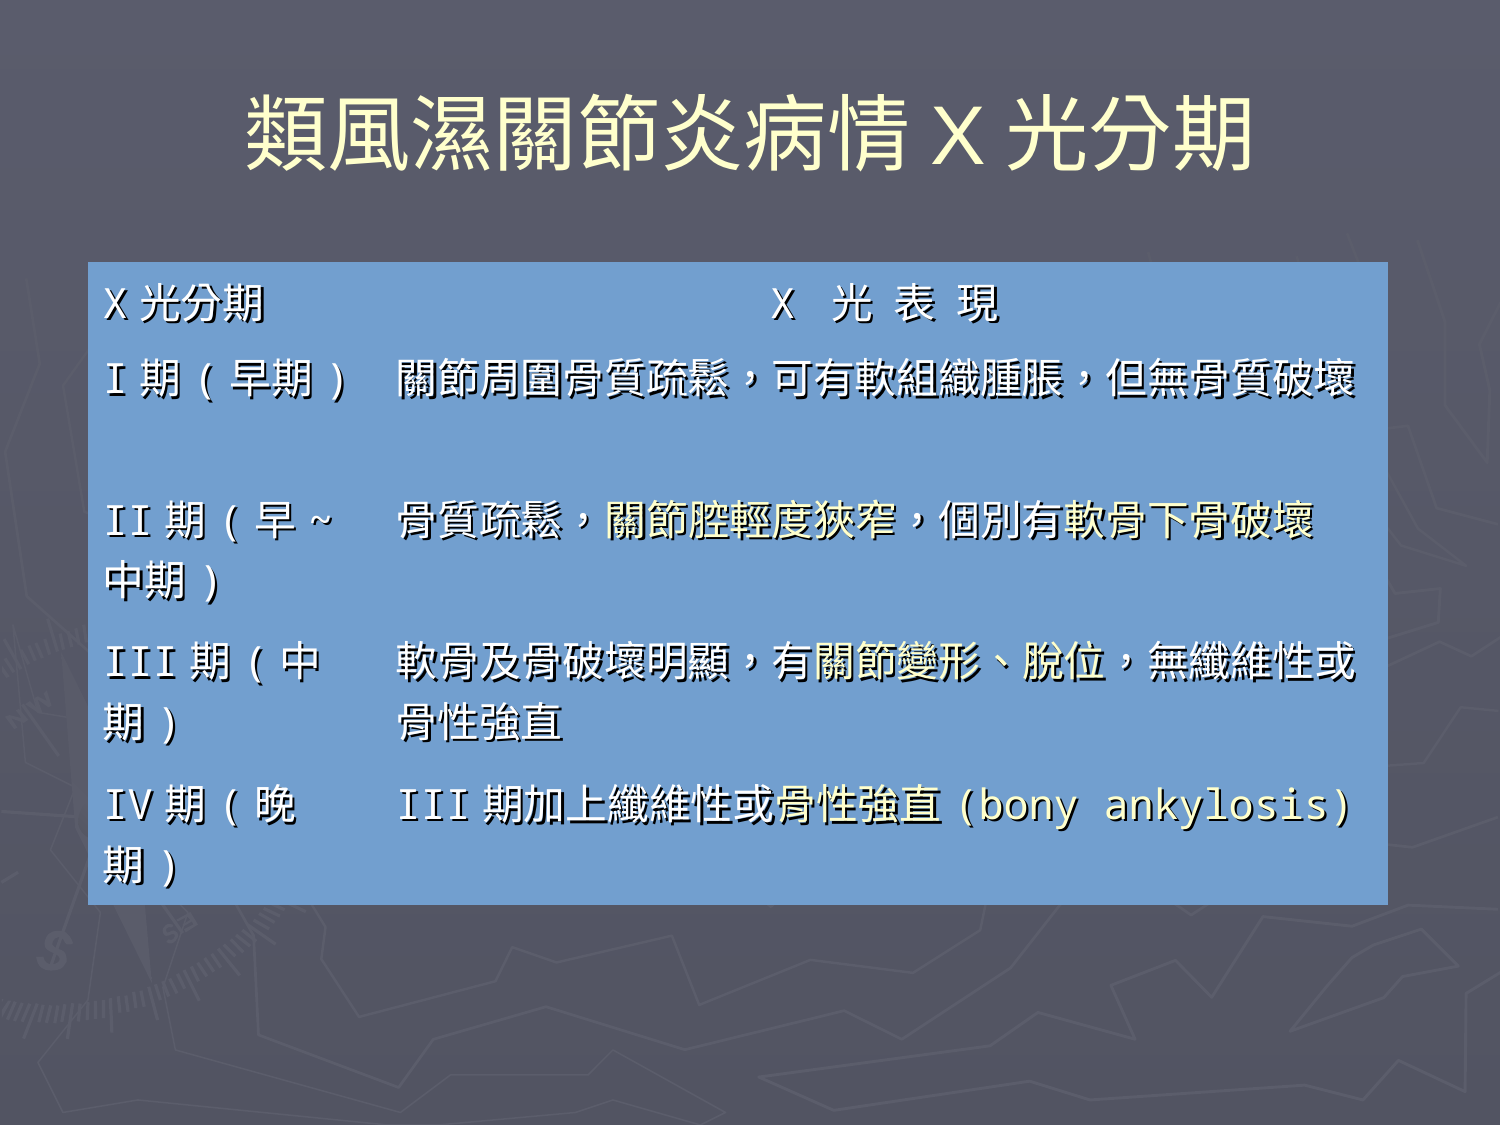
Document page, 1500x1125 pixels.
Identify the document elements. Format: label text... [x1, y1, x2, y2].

table_cell III期加上纖維性或骨性強直(bony ankylosis) [381, 764, 1388, 905]
title 類風濕關節炎病情X光分期 [49, 37, 1451, 225]
table_cell 軟骨及骨破壞明顯，有關節變形、脫位，無纖維性或骨性強直 [381, 621, 1388, 764]
table_cell I期(早期) [88, 338, 381, 479]
table_cell 骨質疏鬆，關節腔輕度狹窄，個別有軟骨下骨破壞 [381, 479, 1388, 621]
table_header X光分期 [88, 262, 381, 338]
table_cell IV期(晚期) [88, 764, 381, 905]
table_cell 關節周圍骨質疏鬆，可有軟組織腫脹，但無骨質破壞 [381, 338, 1388, 479]
table_cell III期(中期) [88, 621, 381, 764]
table_header X 光 表 現 [381, 262, 1388, 338]
table_cell II期(早~中期) [88, 479, 381, 621]
